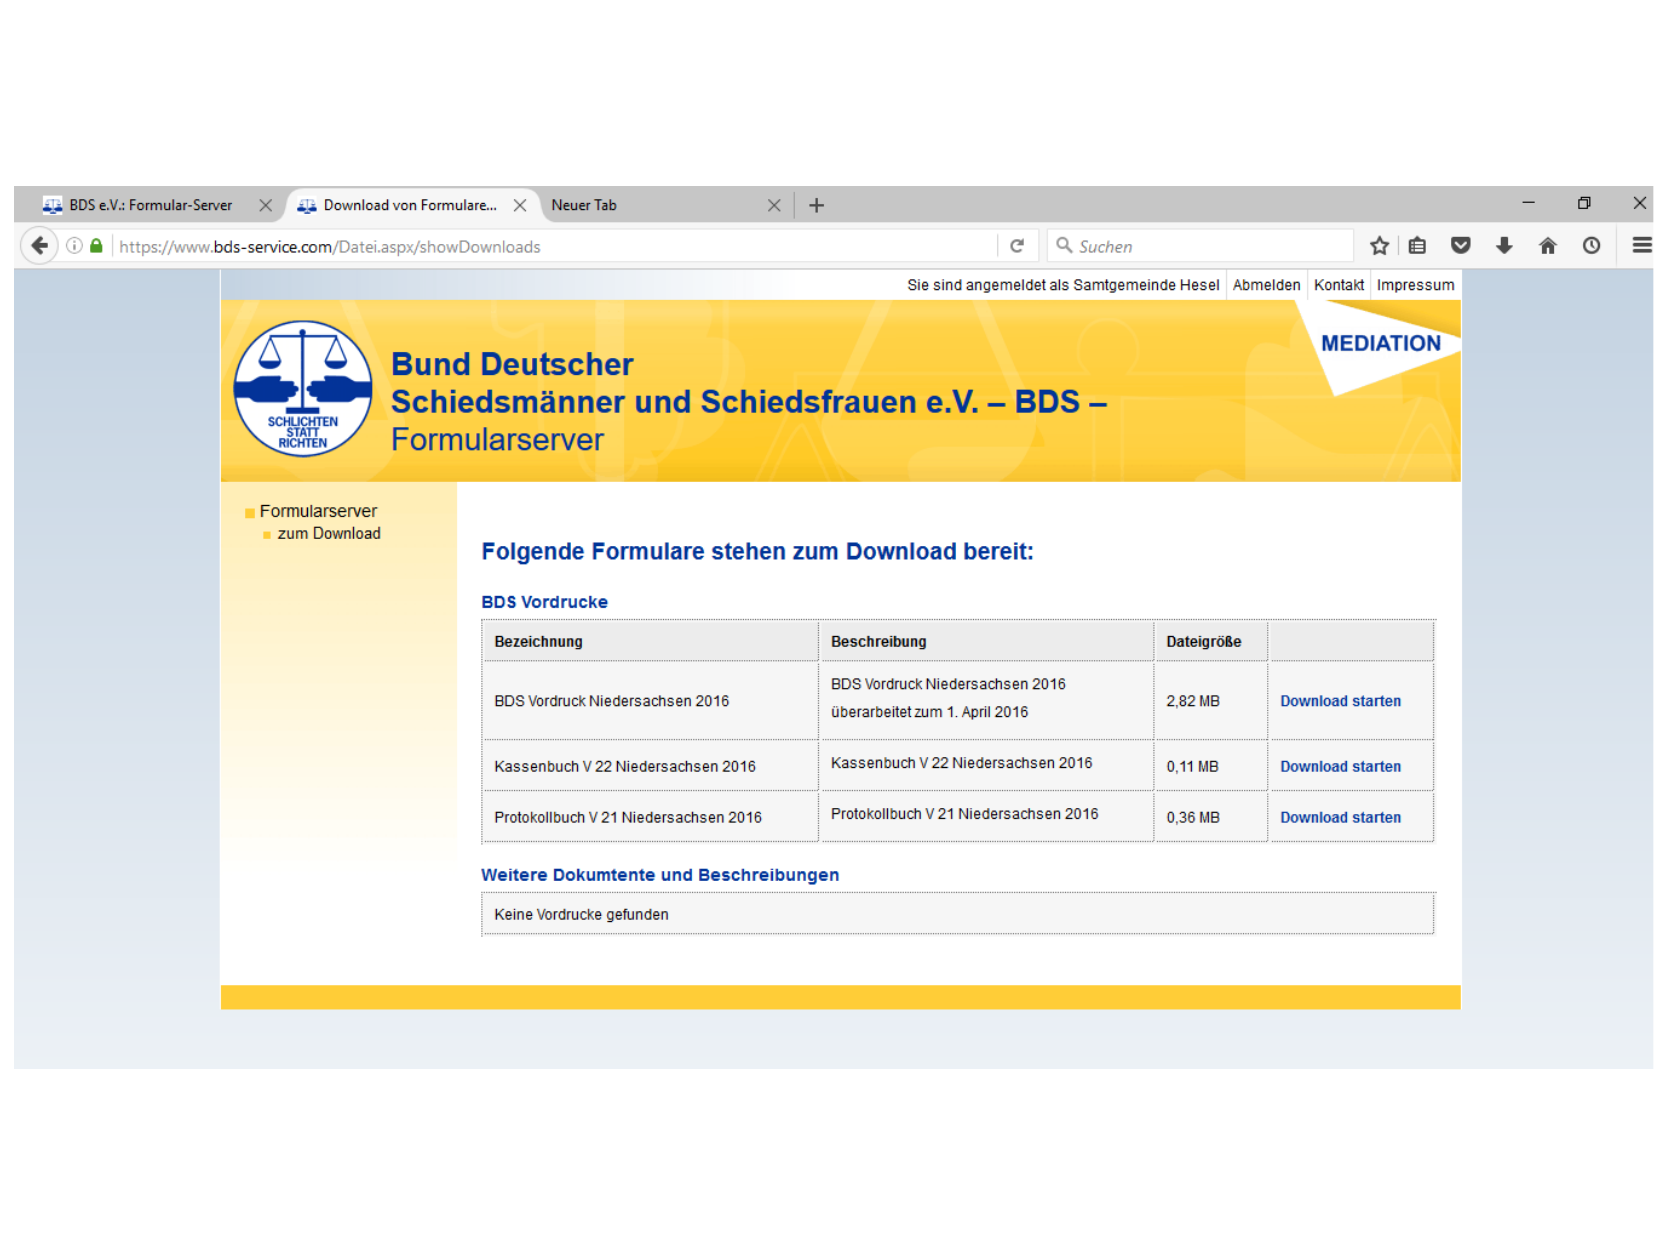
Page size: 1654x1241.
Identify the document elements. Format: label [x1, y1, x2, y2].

picture [14, 186, 1654, 1069]
